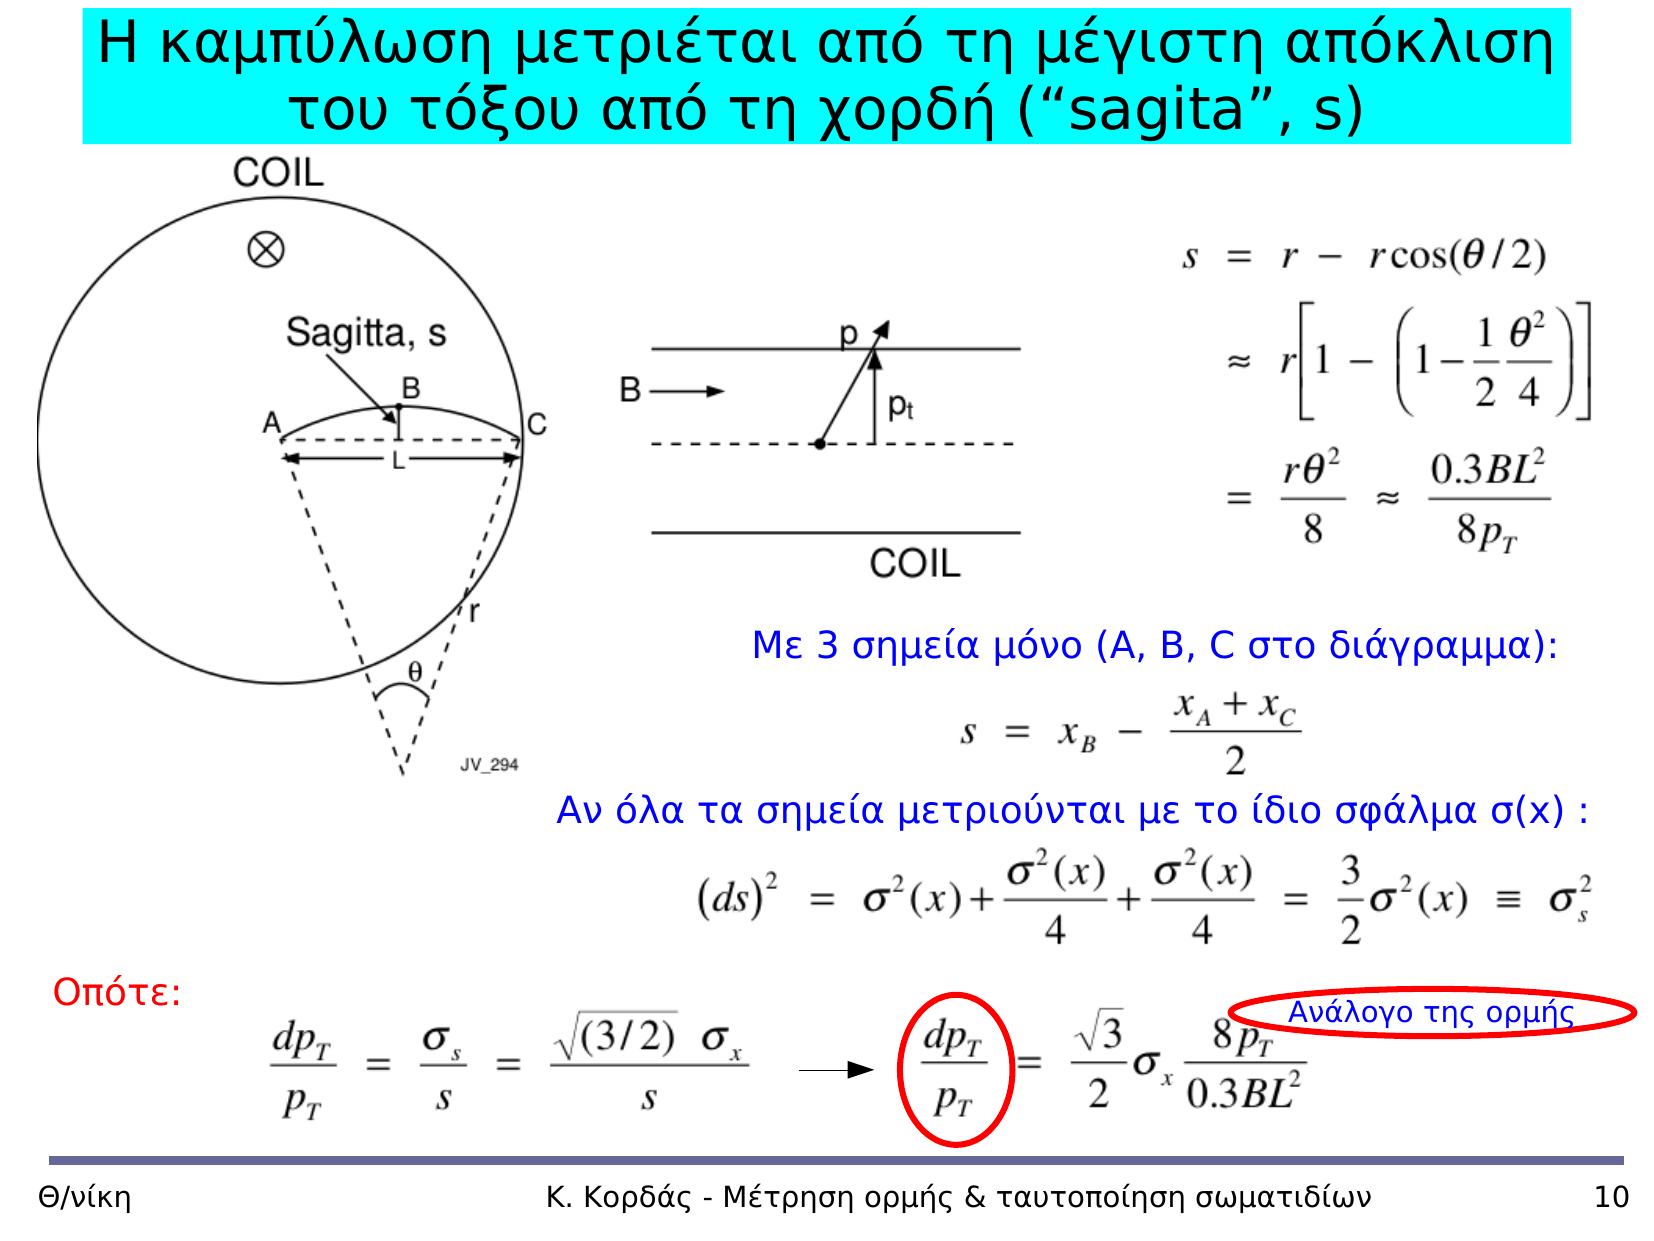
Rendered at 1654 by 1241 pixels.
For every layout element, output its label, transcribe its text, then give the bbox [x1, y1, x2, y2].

text_box Αν όλα τα σημεία μετριούνται με το ίδιο σφάλμα σ(x) : [541, 781, 1607, 841]
text_box Οπότε: [37, 963, 198, 1023]
picture [987, 1002, 1325, 1131]
picture [675, 832, 1619, 960]
text_box Ανάλογο της ορμής [1230, 988, 1635, 1037]
picture [1159, 224, 1613, 571]
title Η καμπύλωση μετριέται από τη μέγιστη απόκλιση του τόξου από τη χορδή (“sagita”, s) [82, 8, 1571, 145]
picture [913, 1002, 925, 1014]
text_box Mε 3 σημεία μόνο (A, B, C στο διάγραμμα): [736, 616, 1576, 676]
picture [913, 1002, 1009, 1131]
picture [37, 150, 1426, 788]
picture [251, 1007, 751, 1126]
